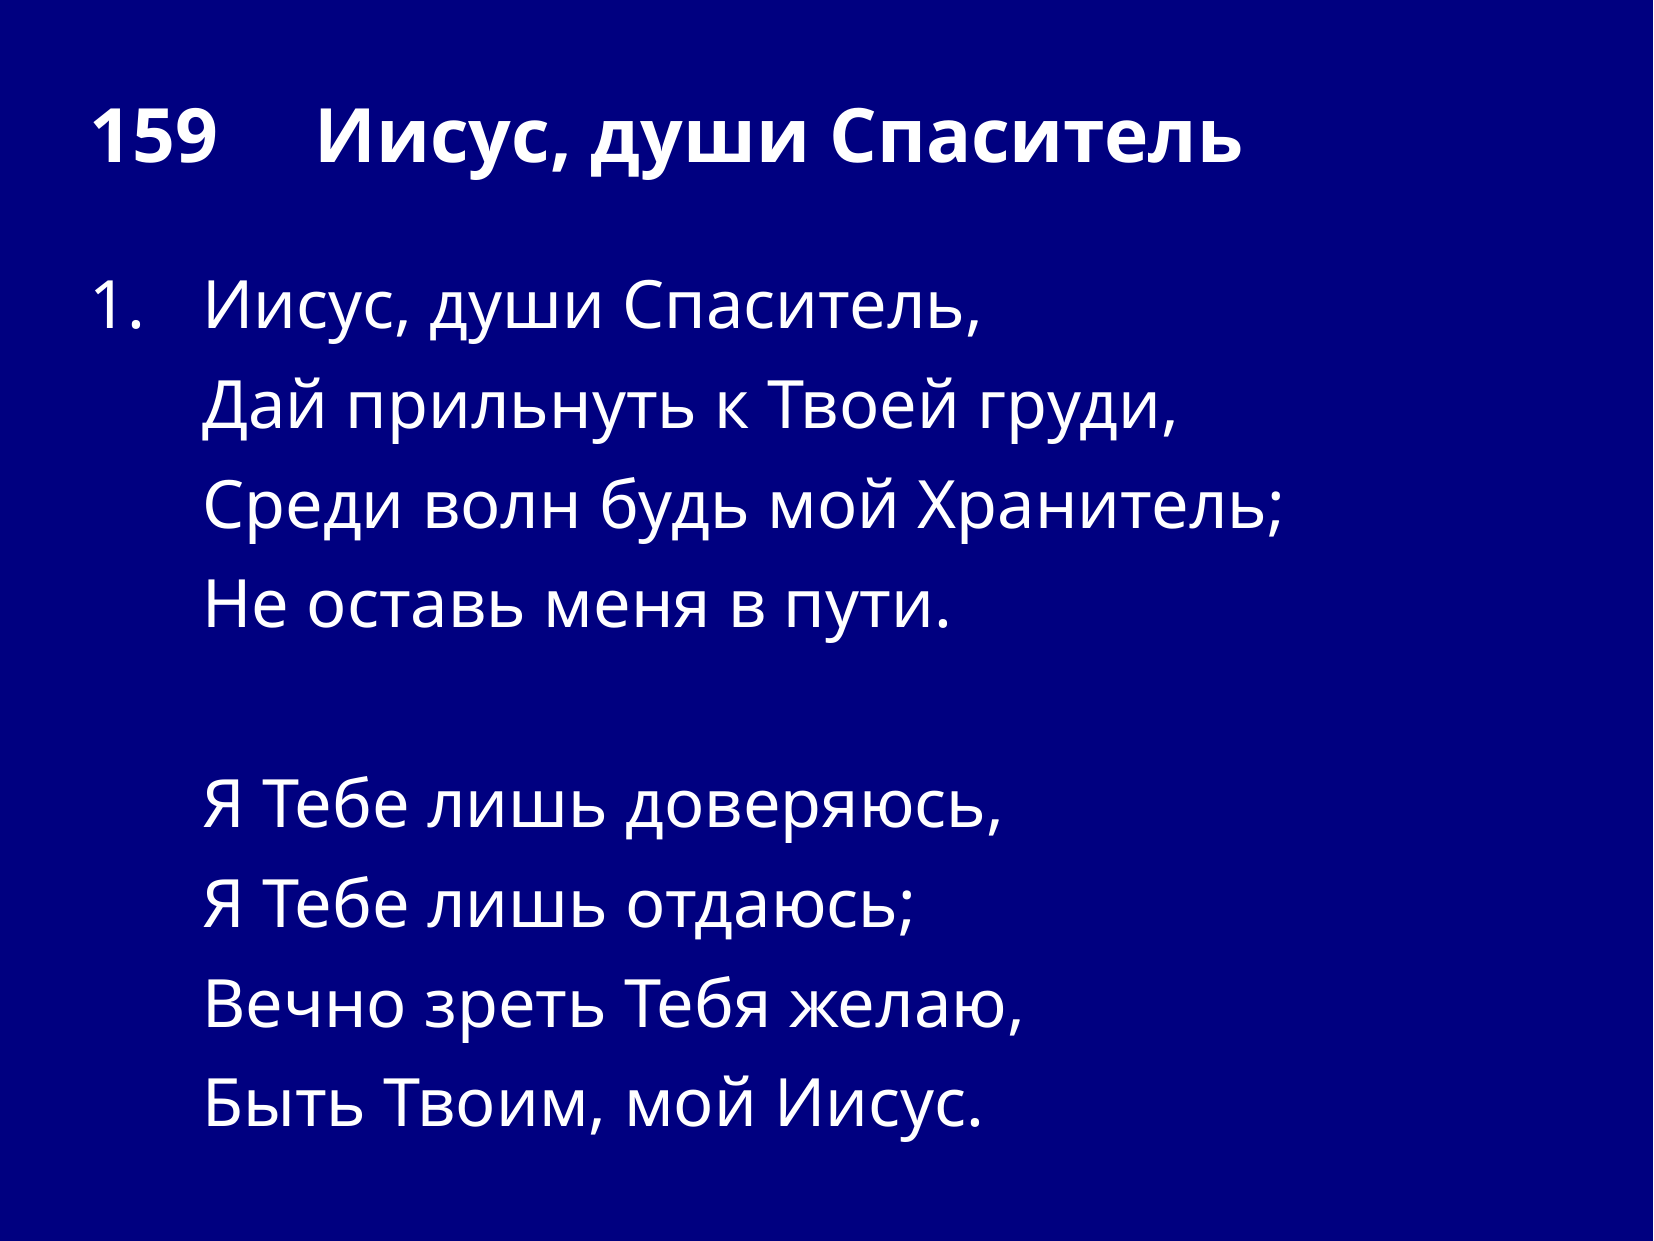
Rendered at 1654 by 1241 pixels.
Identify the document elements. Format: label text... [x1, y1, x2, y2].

text_box 159 Иисус, души Спаситель [75, 75, 1576, 188]
text_box 1. Иисус, души Спаситель, Дай прильнуть к Твоей груди, Среди волн будь мой Хранитель; Не оставь меня в пути. Я Тебе лишь доверяюсь, Я Тебе лишь отдаюсь; Вечно зреть Тебя желаю, Быть Твоим, мой Иисус. [75, 188, 1576, 1163]
